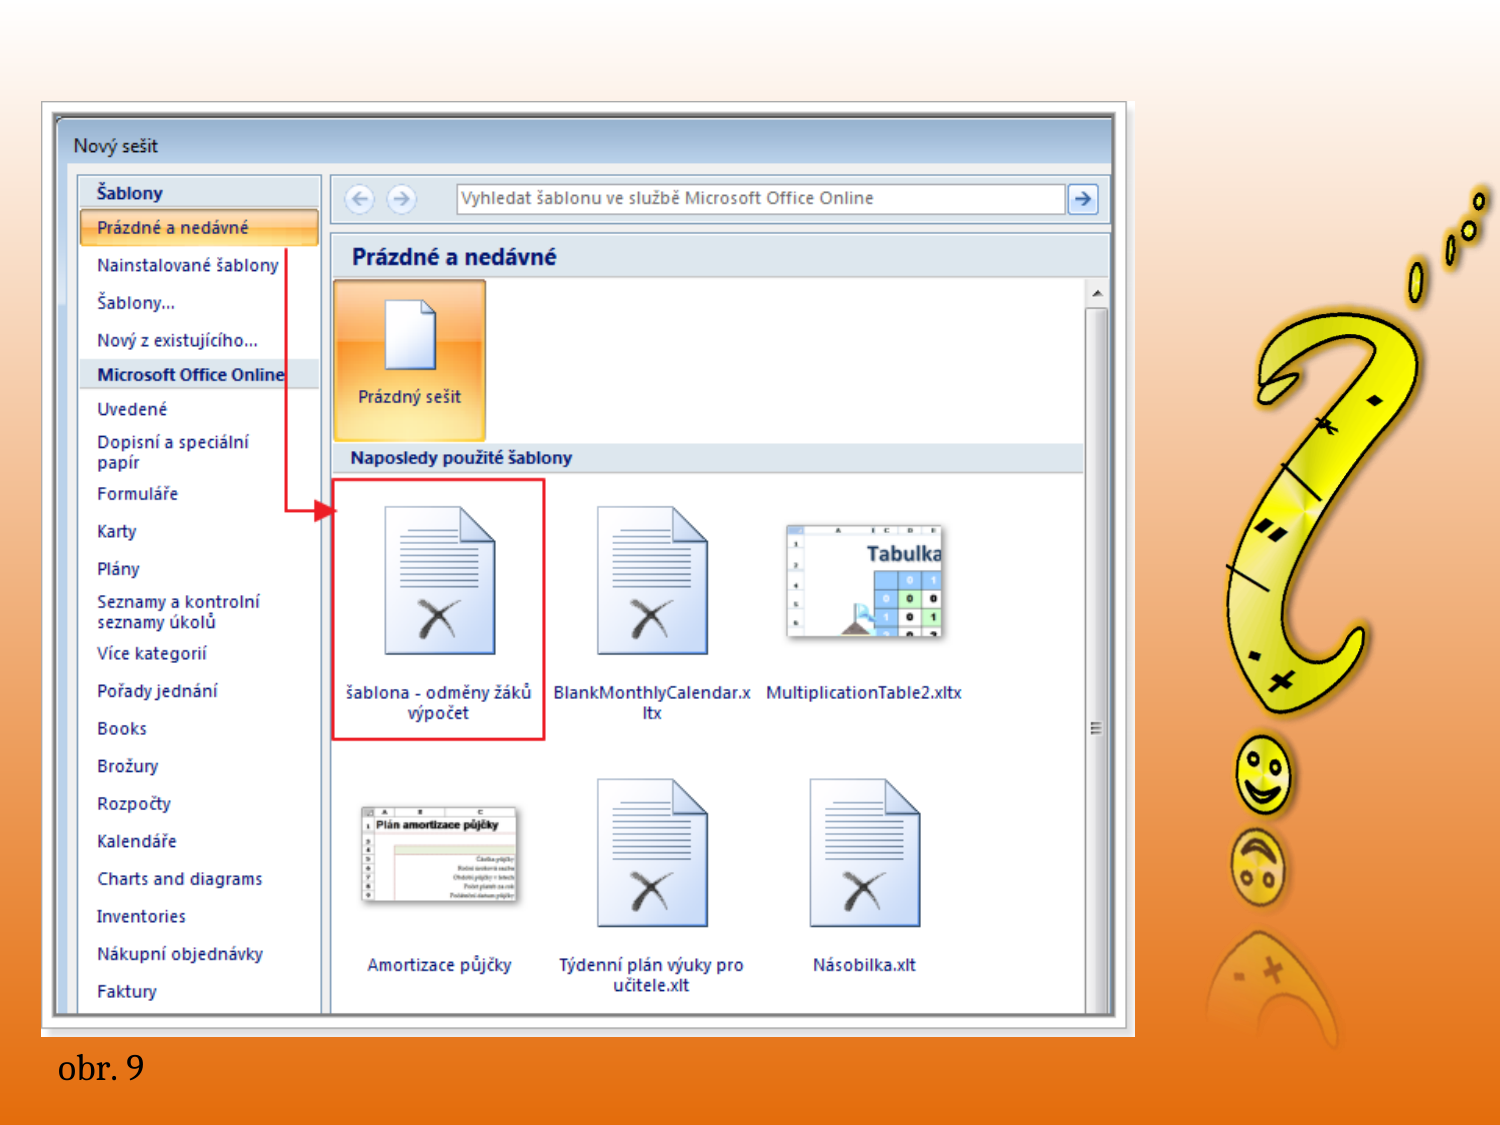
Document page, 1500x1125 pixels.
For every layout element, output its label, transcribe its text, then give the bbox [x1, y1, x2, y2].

picture [41, 101, 1135, 1037]
text_box obr. 9 [43, 1034, 160, 1096]
picture [1171, 160, 1500, 1125]
